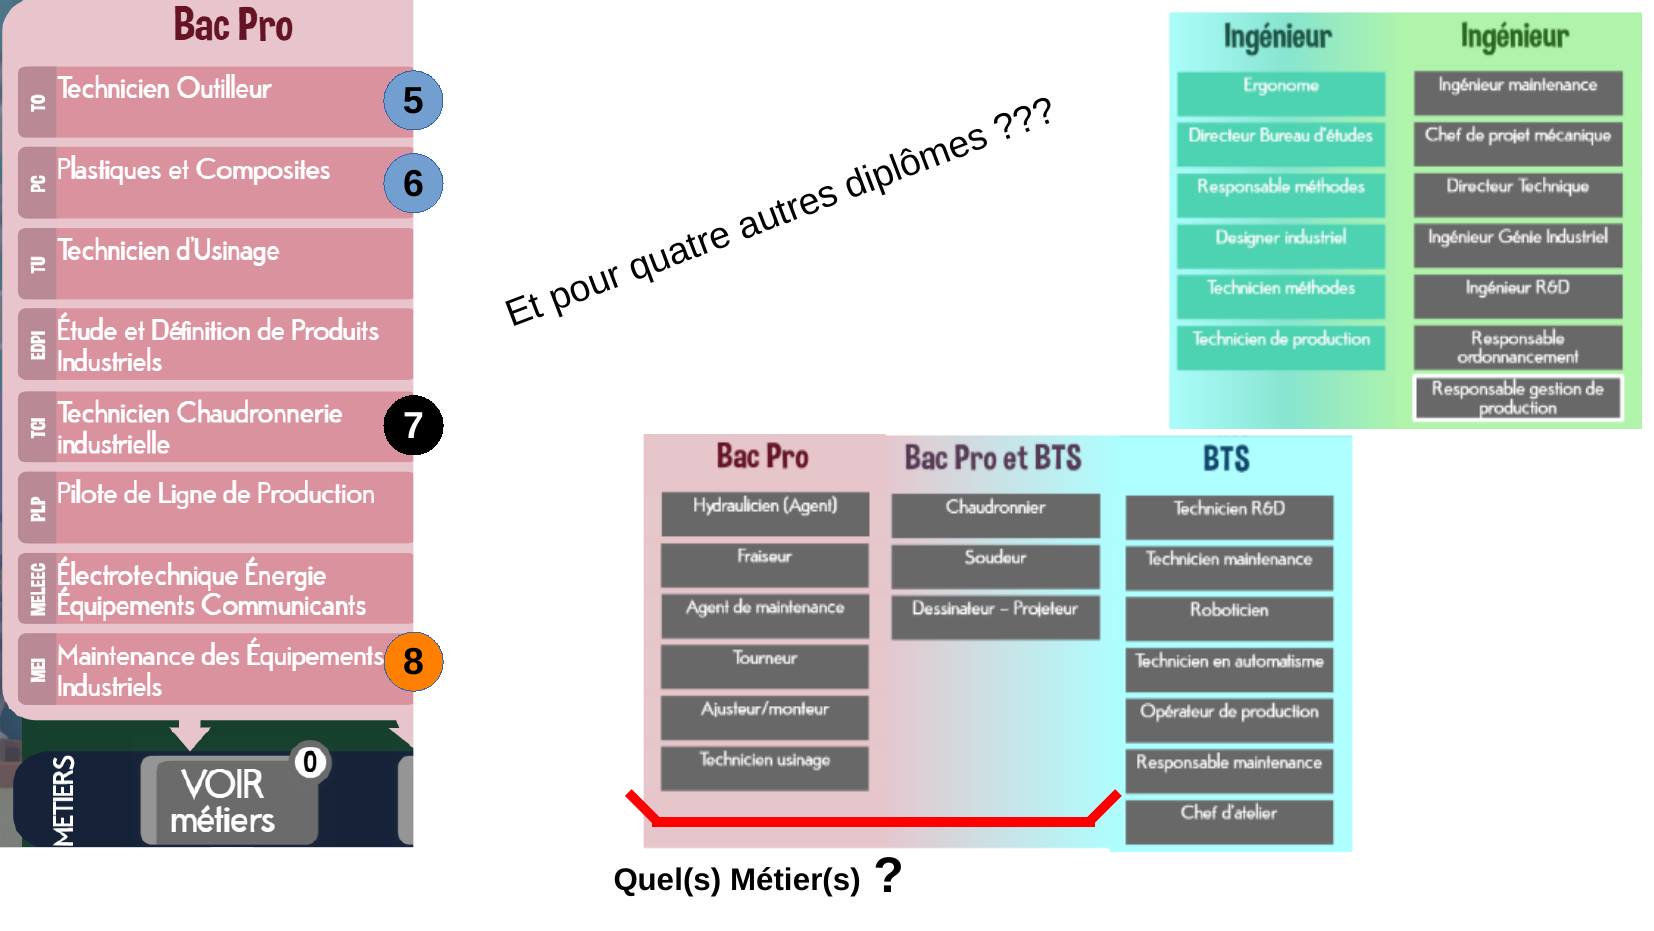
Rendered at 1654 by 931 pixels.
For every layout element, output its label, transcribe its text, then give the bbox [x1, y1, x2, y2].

text_box ? [858, 840, 918, 911]
text_box 8 [384, 632, 444, 692]
picture [643, 434, 1353, 852]
text_box 6 [383, 153, 444, 213]
text_box Et pour quatre autres diplômes ??? [483, 63, 1126, 388]
picture [0, 0, 414, 857]
text_box Quel(s) Métier(s) [598, 855, 895, 905]
picture [1169, 11, 1642, 429]
text_box 5 [383, 70, 443, 130]
text_box 7 [383, 395, 444, 455]
